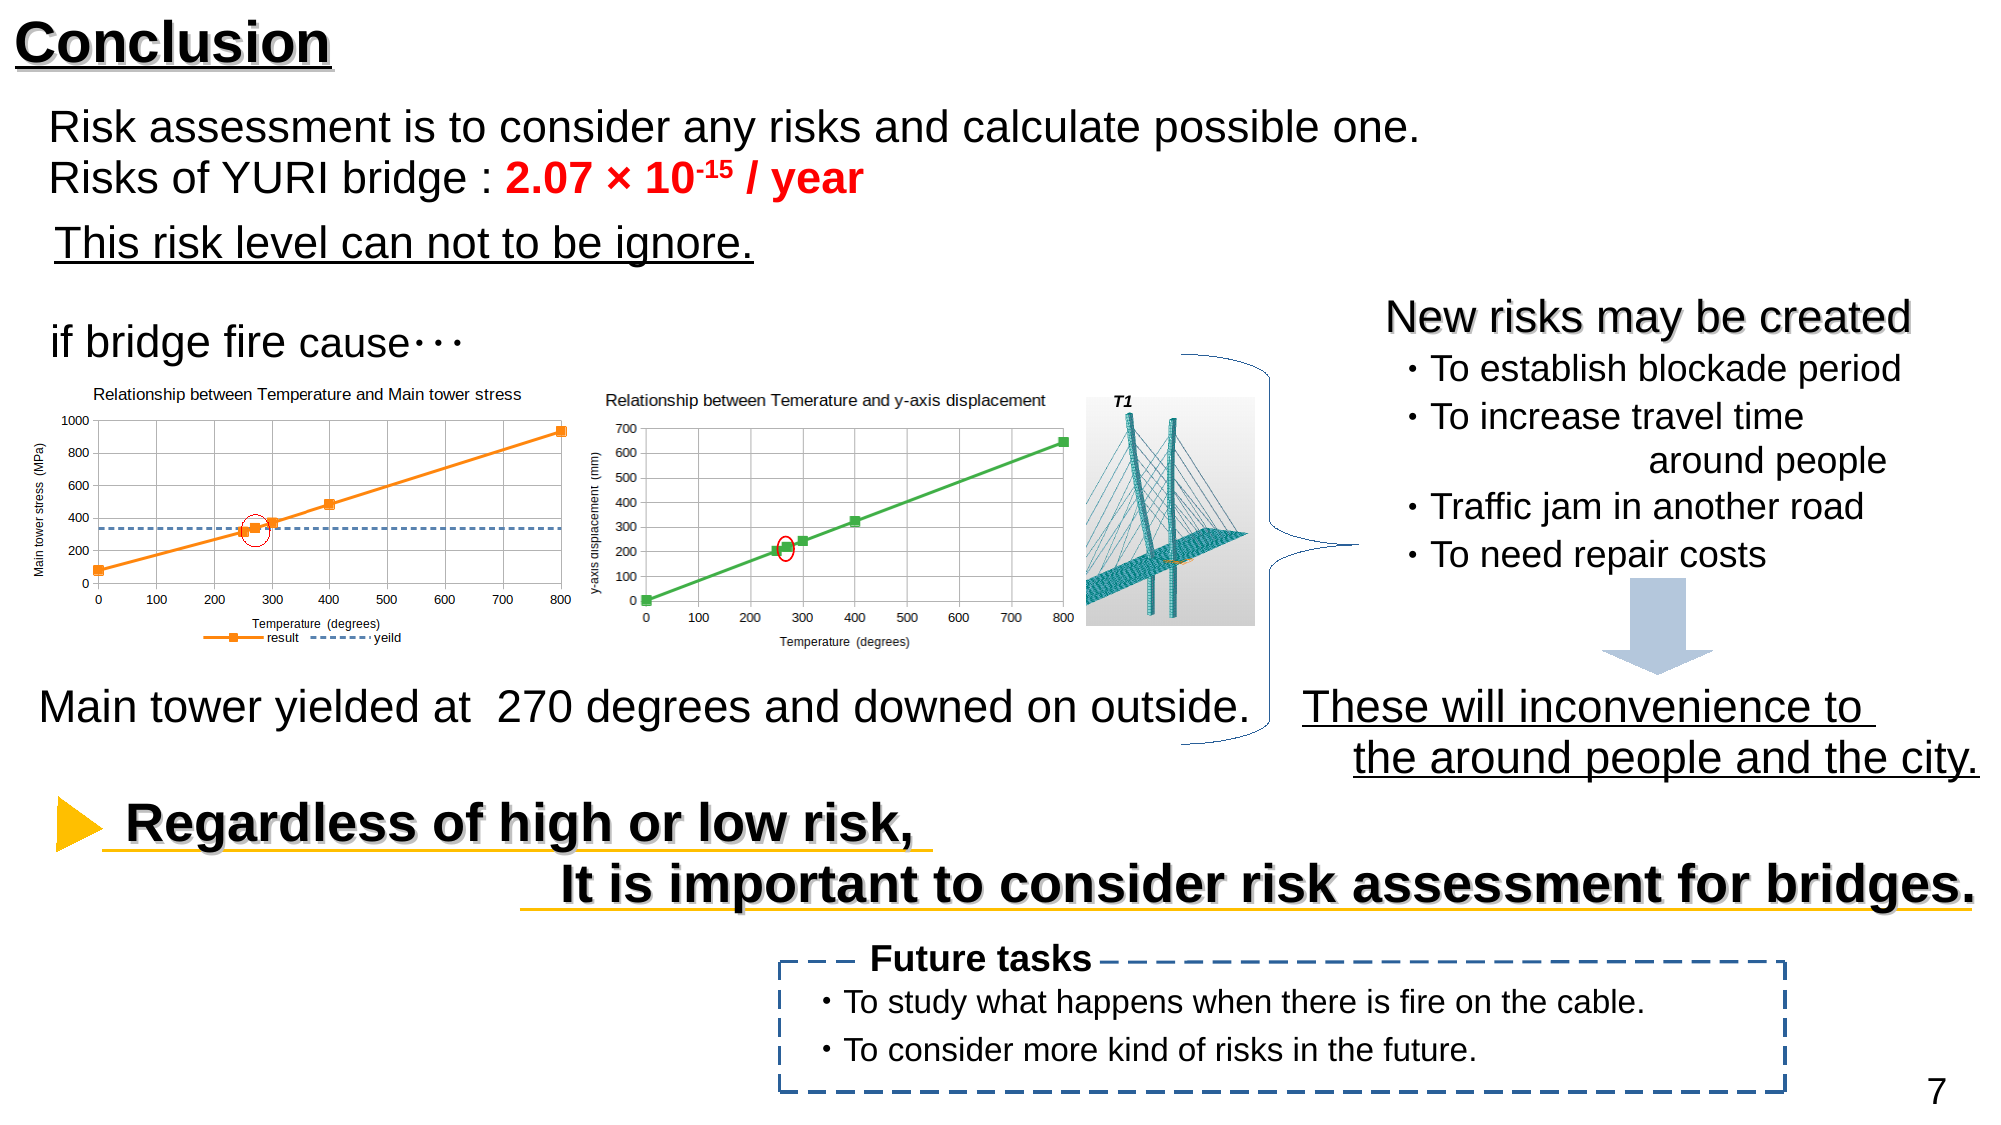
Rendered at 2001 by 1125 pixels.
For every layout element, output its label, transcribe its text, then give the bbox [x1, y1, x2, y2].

text_box This risk level can not to be ignore. [39, 211, 796, 276]
text_box Conclusion [0, 2, 358, 83]
text_box Main tower yielded at 270 degrees and downed on outside. [23, 673, 1287, 740]
text_box 7 [1877, 1062, 1997, 1120]
text_box ・To study what happens when there is fire on the cable. ・To consider more kind of risks in the future. [795, 967, 1775, 1084]
text_box New risks may be created [1370, 283, 2000, 350]
picture [23, 368, 1084, 668]
text_box These will inconvenience to the around people and the city. [1287, 673, 2000, 791]
text_box Risk assessment is to consider any risks and calculate possible one. Risks of YURI bridge : 2.07 × 10-15 / year [33, 94, 1437, 211]
text_box [56, 796, 103, 852]
text_box if bridge fire cause･･･ [35, 307, 499, 377]
text_box [1602, 578, 1713, 673]
text_box ・To establish blockade period ・To increase travel time around people ・Traffic jam in another road ・To need repair costs [1381, 335, 1973, 585]
text_box Regardless of high or low risk, It is important to consider risk assessment for bridges. [35, 785, 2000, 922]
picture [1086, 397, 1255, 626]
text_box Future tasks [855, 929, 1112, 967]
text_box T1 [1098, 384, 1159, 438]
